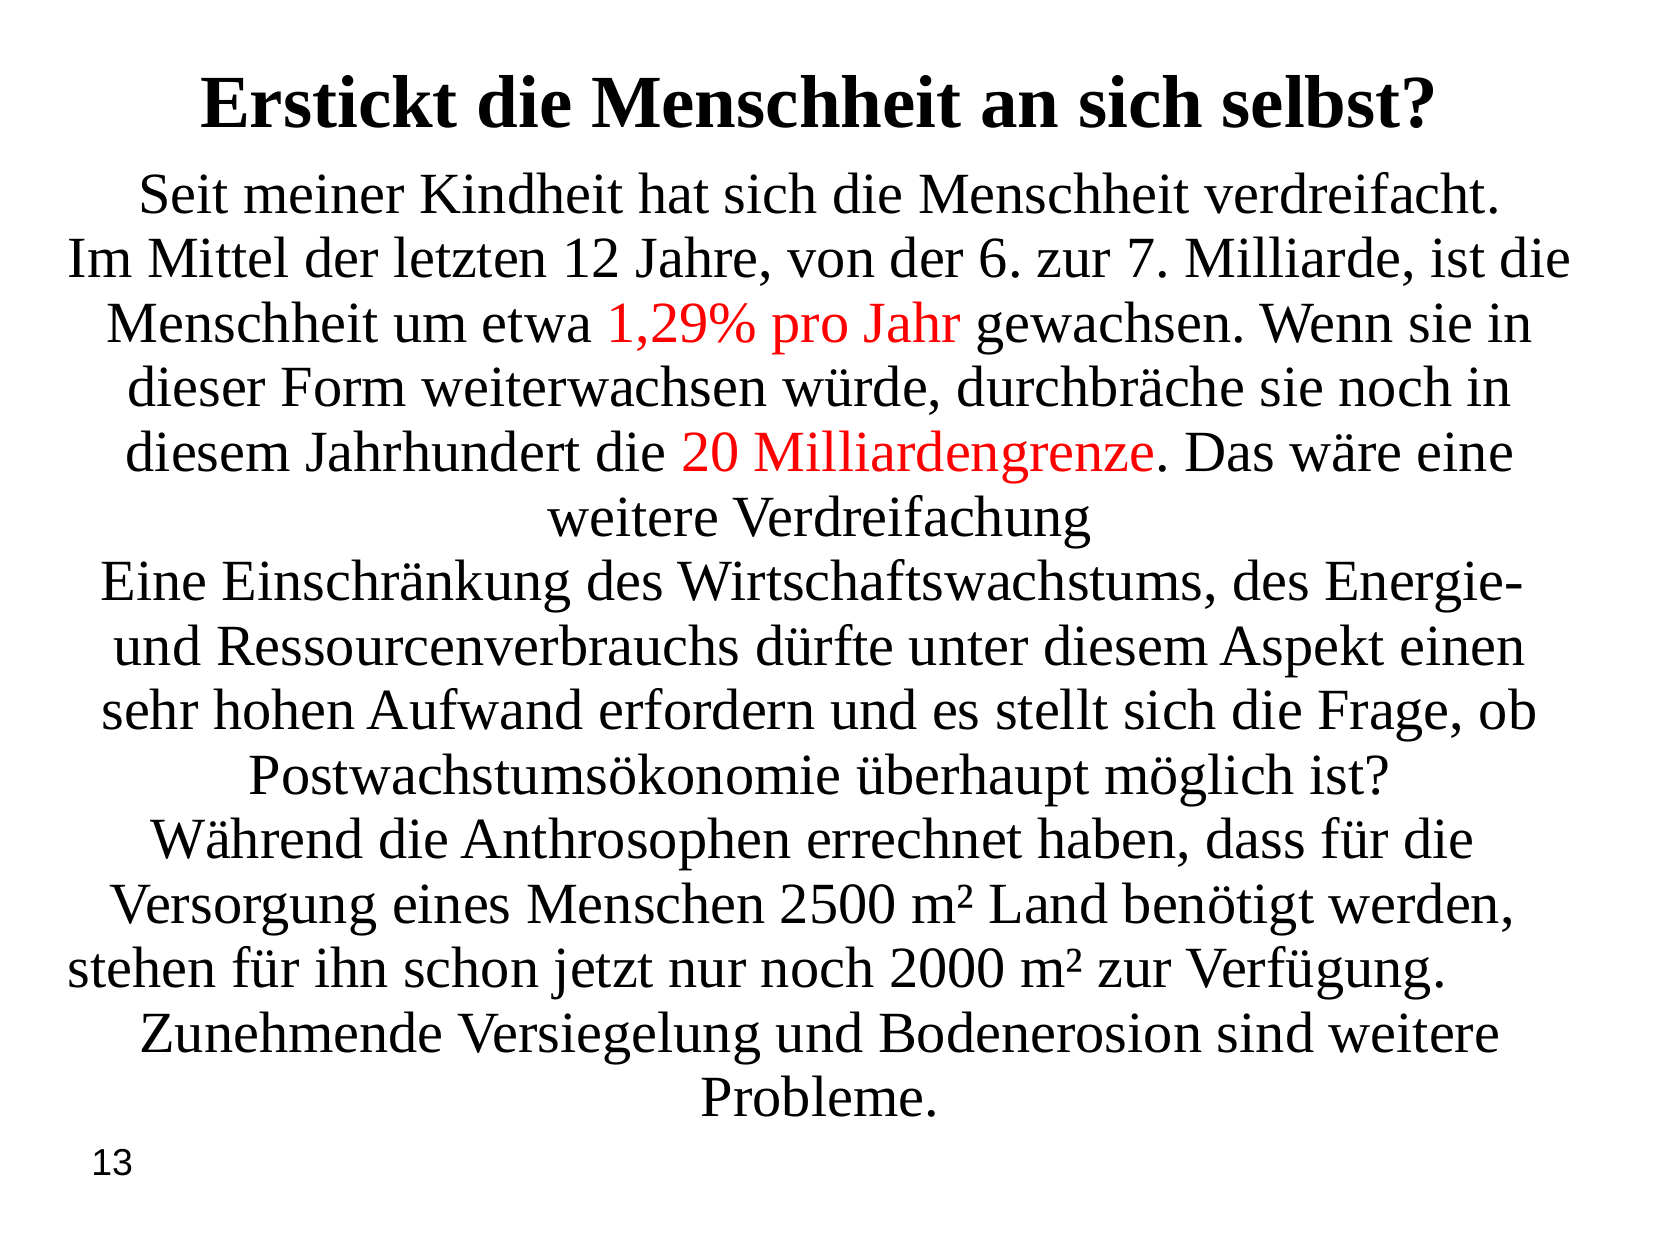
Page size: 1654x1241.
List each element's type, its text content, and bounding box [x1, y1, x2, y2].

text_box <Nummer> [76, 1133, 169, 1191]
text_box Erstickt die Menschheit an sich selbst? Seit meiner Kindheit hat sich die Menschheit verdreifacht. Im Mittel der letzten 12 Jahre, von der 6. zur 7. Milliarde, ist die Menschheit um etwa 1,29% pro Jahr gewachsen. Wenn sie in dieser Form weiterwachsen würde, durchbräche sie noch in diesem Jahrhundert die 20 Milliardengrenze. Das wäre eine weitere Verdreifachung Eine Einschränkung des Wirtschaftswachstums, des Energie- und Ressourcenverbrauchs dürfte unter diesem Aspekt einen sehr hohen Aufwand erfordern und es stellt sich die Frage, ob Postwachstumsökonomie überhaupt möglich ist? Während die Anthrosophen errechnet haben, dass für die Versorgung eines Menschen 2500 m² Land benötigt werden, stehen für ihn schon jetzt nur noch 2000 m² zur Verfügung. Zunehmende Versiegelung und Bodenerosion sind weitere Probleme. [53, 53, 1604, 1137]
